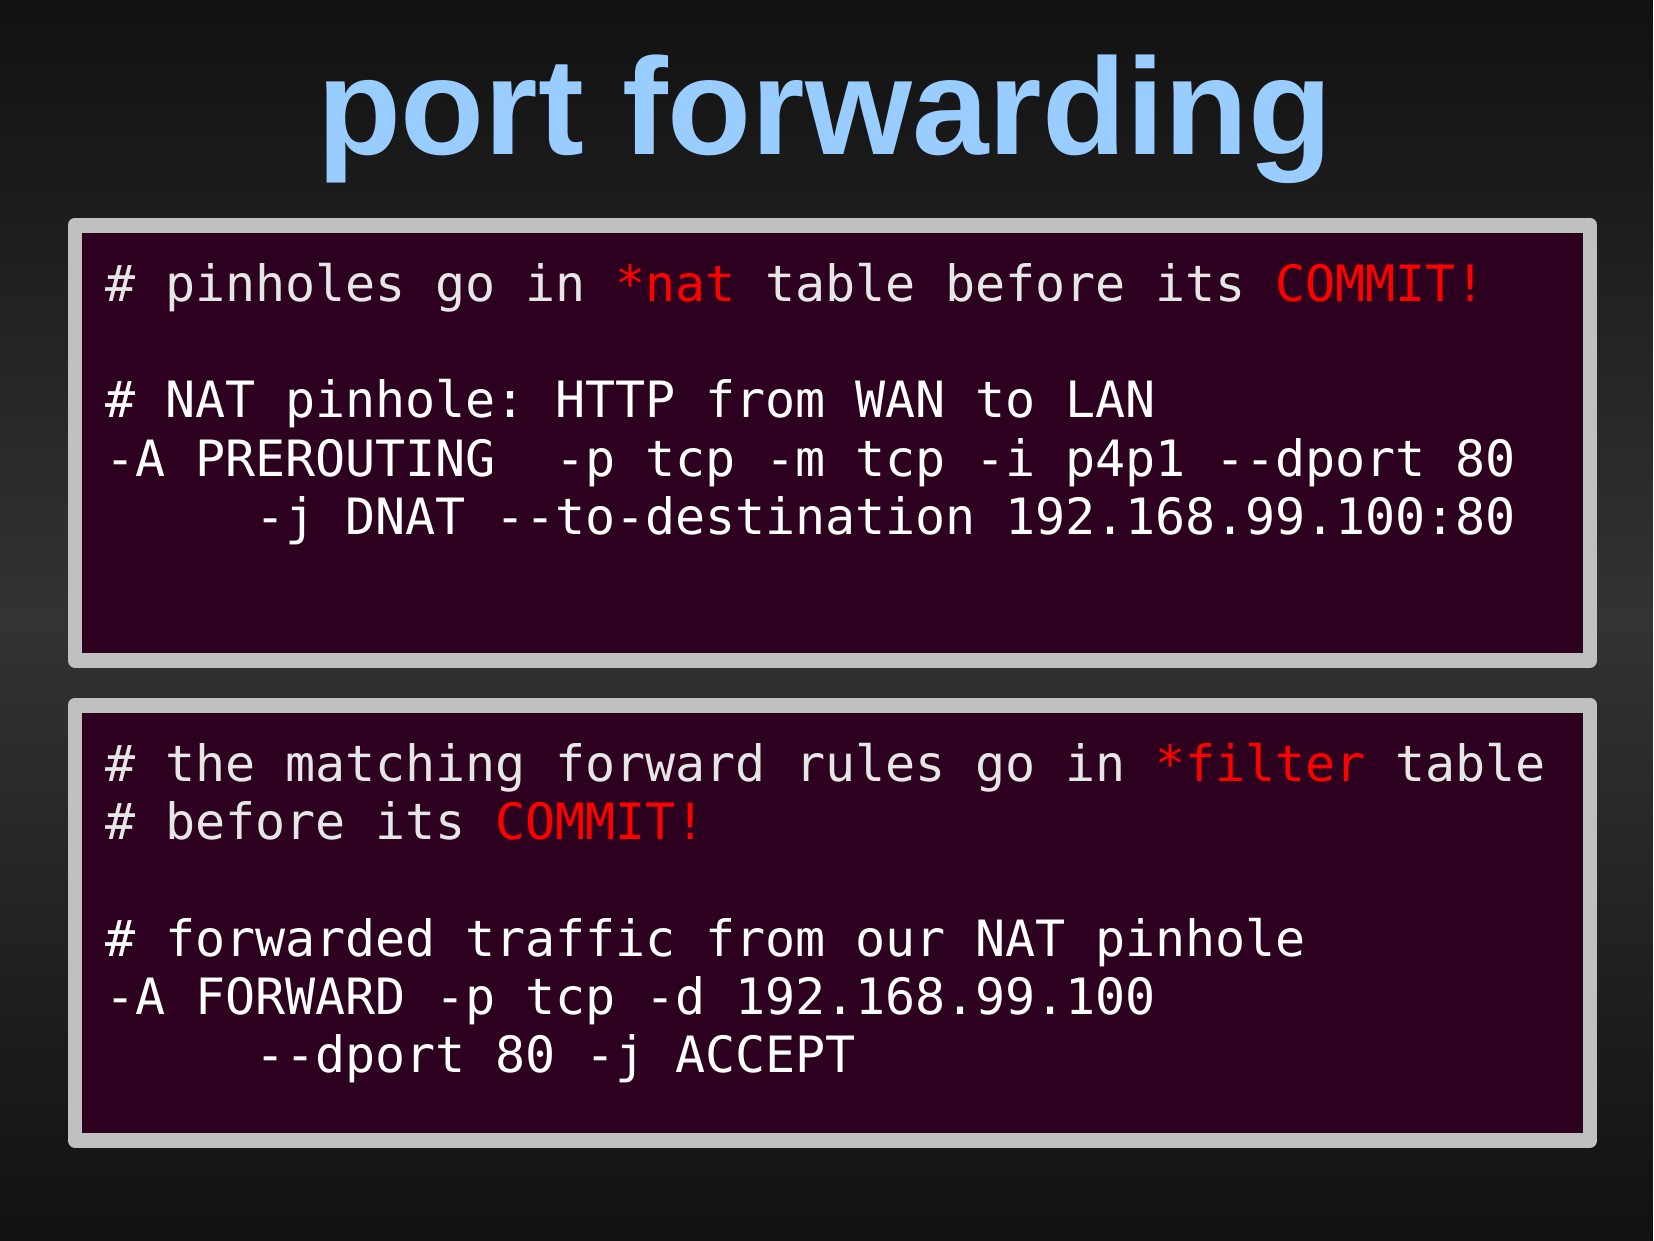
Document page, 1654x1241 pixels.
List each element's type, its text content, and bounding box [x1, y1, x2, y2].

list # pinholes go in *nat table before its COMMIT! # NAT pinhole: HTTP from WAN to LAN -A PREROUTING -p tcp -m tcp -i p4p1 --dport 80 -j DNAT --to-destination 192.168.99.100:80 [75, 225, 1591, 661]
list # the matching forward rules go in *filter table # before its COMMIT! # forwarded traffic from our NAT pinhole -A FORWARD -p tcp -d 192.168.99.100 --dport 80 -j ACCEPT [75, 705, 1591, 1141]
title port forwarding [0, 2, 1651, 211]
